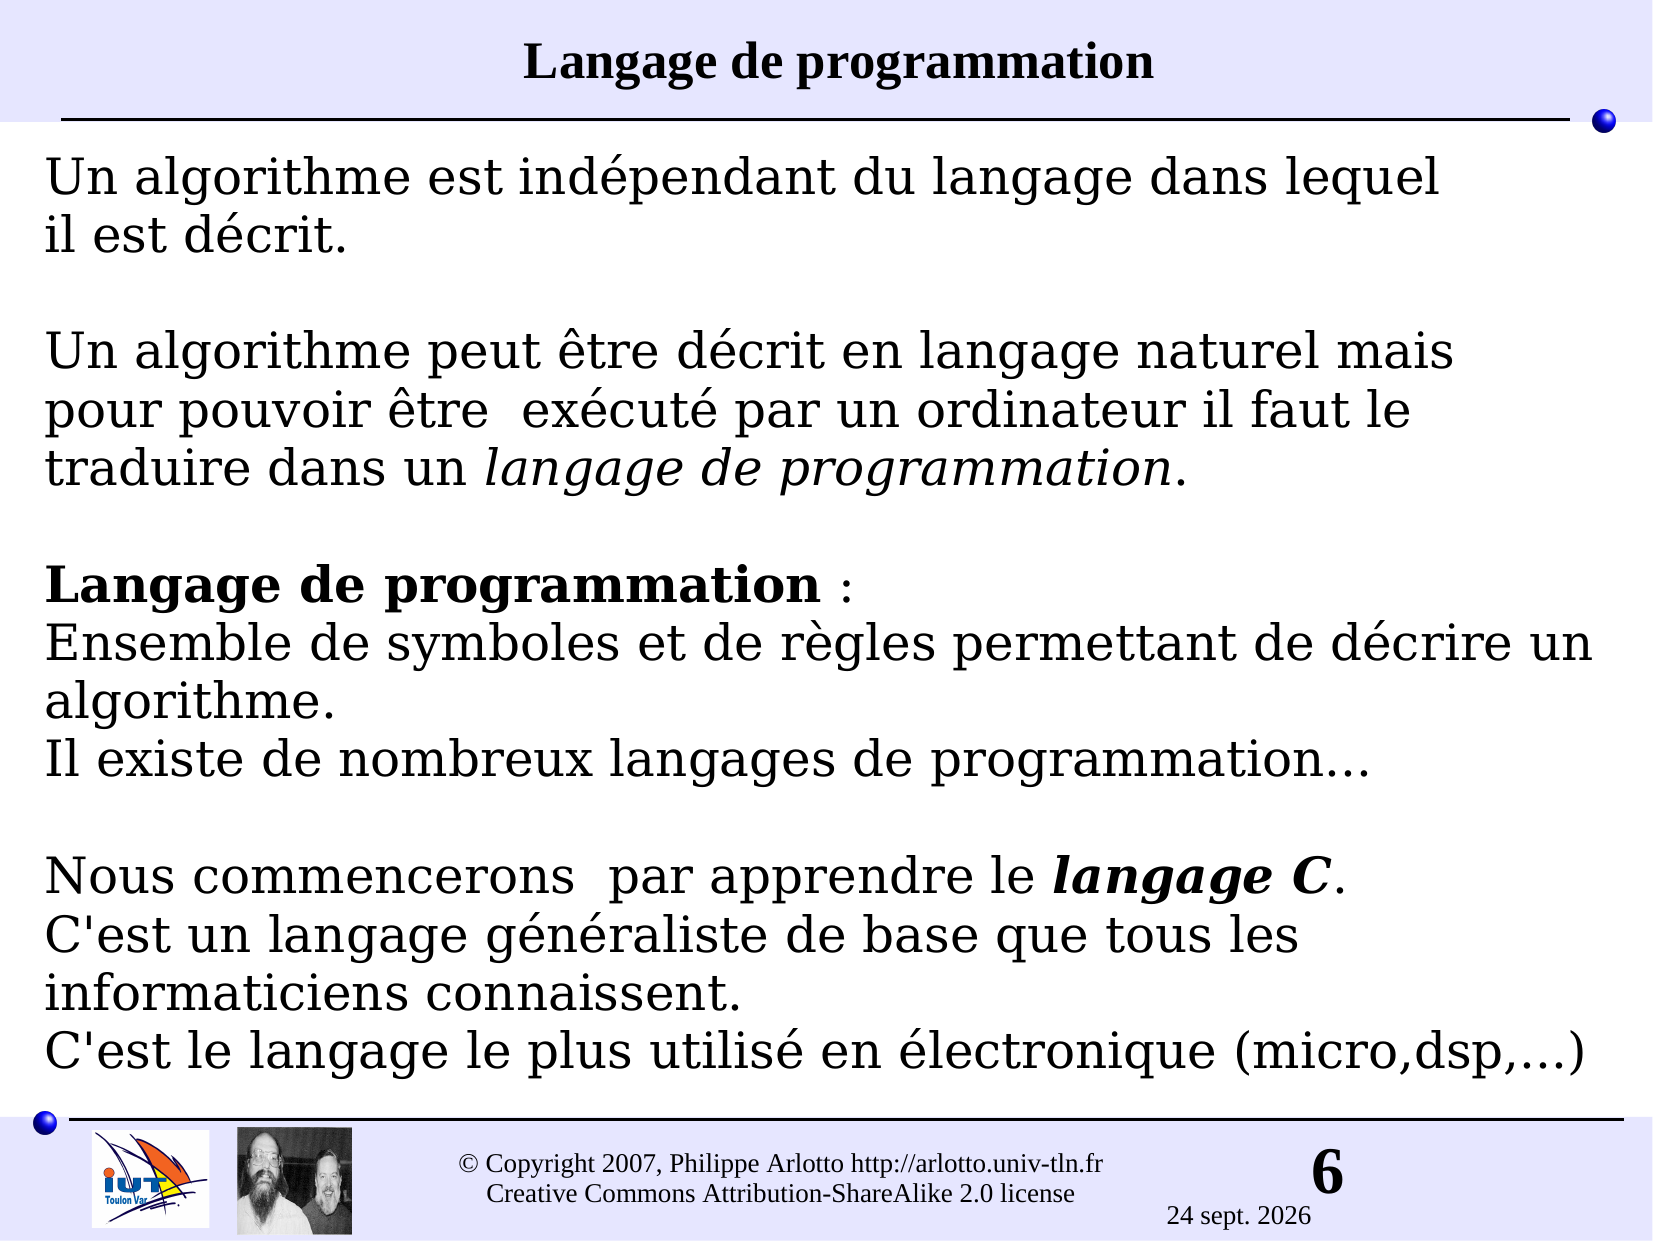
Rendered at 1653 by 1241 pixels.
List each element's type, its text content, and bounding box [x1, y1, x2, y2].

picture [237, 1127, 352, 1235]
title Langage de programmation [95, 14, 1585, 107]
text_box Un algorithme est indépendant du langage dans lequel il est décrit. Un algorithme peut être décrit en langage naturel mais pour pouvoir être exécuté par un ordinateur il faut le traduire dans un langage de programmation. Langage de programmation : Ensemble de symboles et de règles permettant de décrire un algorithme. Il existe de nombreux langages de programmation... Nous commencerons par apprendre le langage C. C'est un langage généraliste de base que tous les informaticiens connaissent. C'est le langage le plus utilisé en électronique (micro,dsp,...) [44, 147, 1596, 1086]
